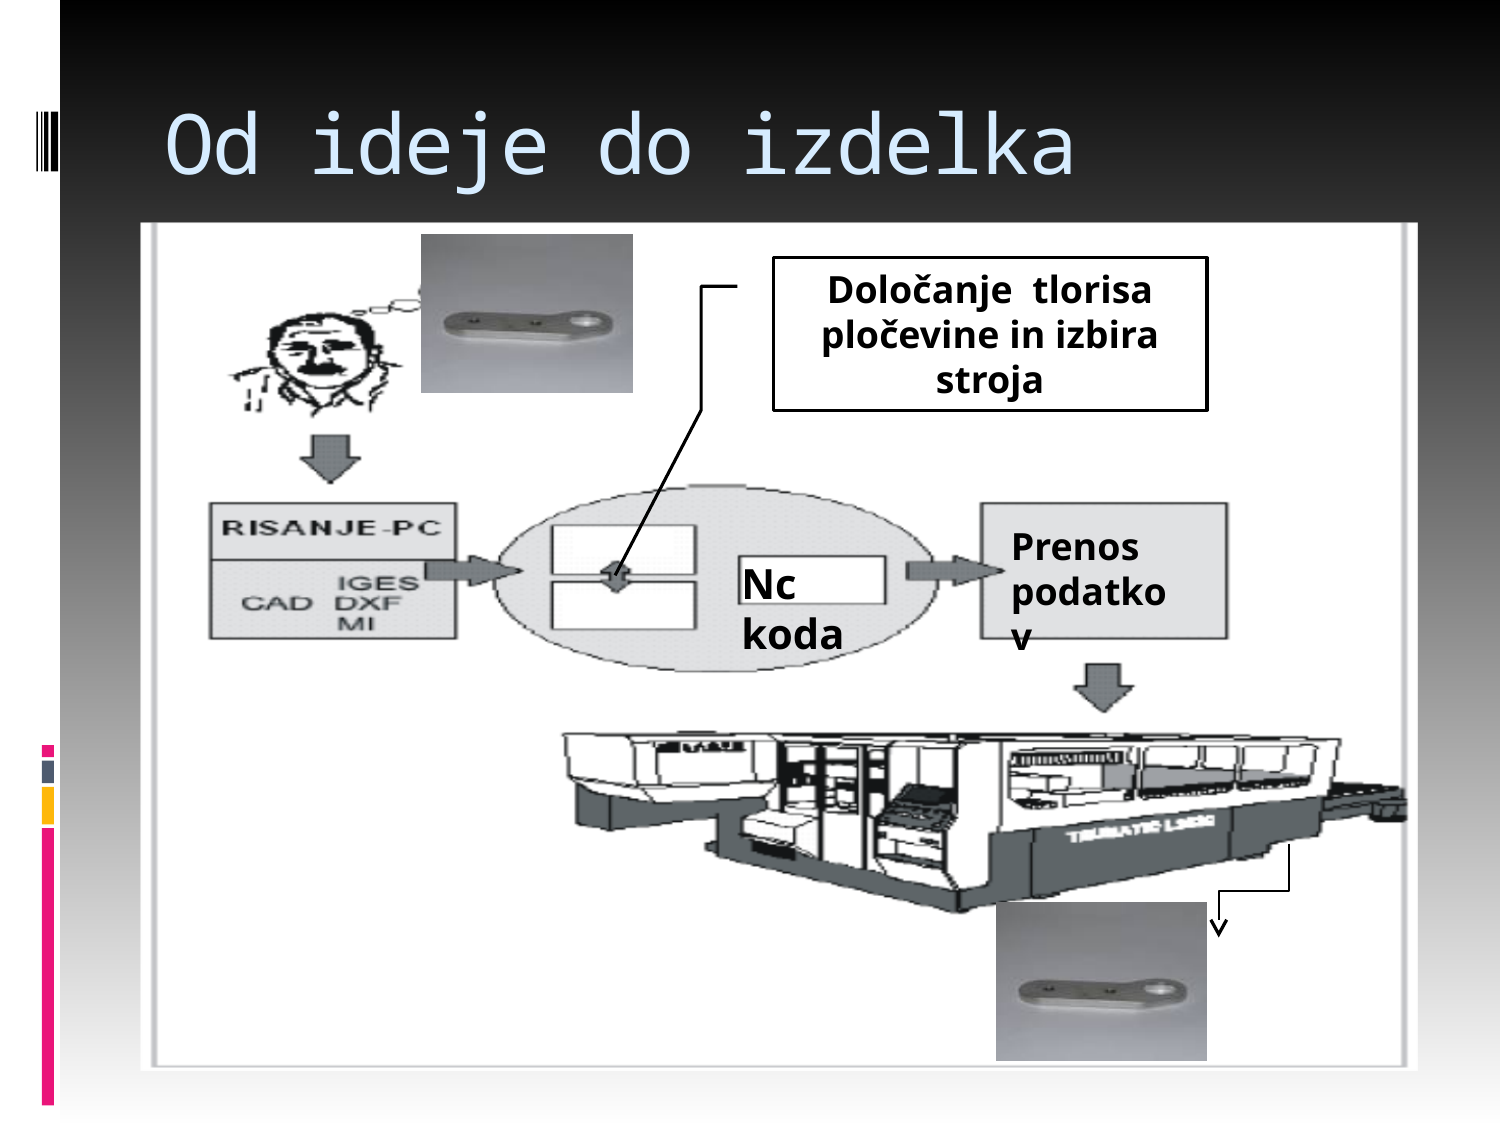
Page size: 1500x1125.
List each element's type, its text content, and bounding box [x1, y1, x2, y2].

text_box Določanje tlorisa pločevine in izbira stroja [773, 258, 1207, 410]
text_box Prenos podatkov [996, 515, 1196, 666]
picture [140, 222, 1418, 1071]
title Od ideje do izdelka [150, 83, 1425, 234]
text_box Nc koda [726, 550, 914, 666]
